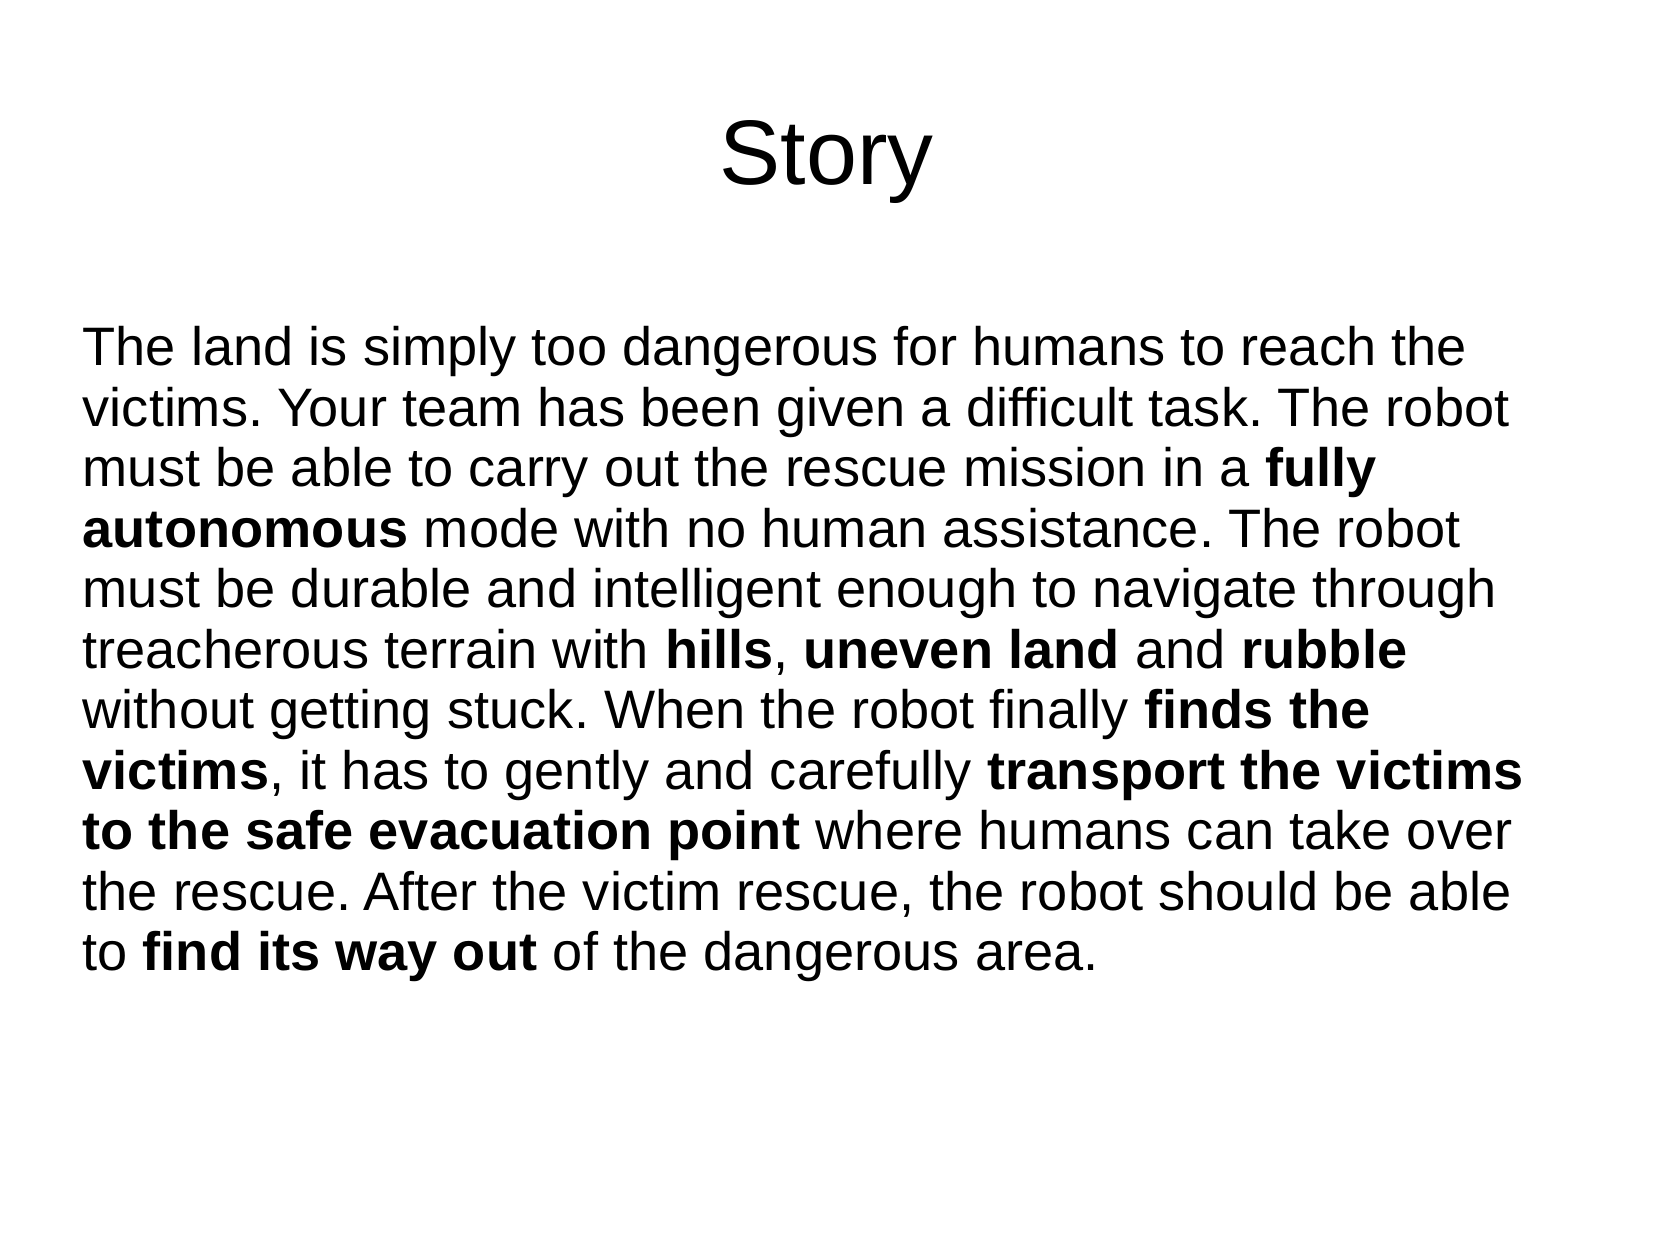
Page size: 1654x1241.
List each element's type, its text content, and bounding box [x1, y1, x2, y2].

subtitle The land is simply too dangerous for humans to reach the victims. Your team has been given a difficult task. The robot must be able to carry out the rescue mission in a fully autonomous mode with no human assistance. The robot must be durable and intelligent enough to navigate through treacherous terrain with hills, uneven land and rubble without getting stuck. When the robot finally finds the victims, it has to gently and carefully transport the victims to the safe evacuation point where humans can take over the rescue. After the victim rescue, the robot should be able to find its way out of the dangerous area. [82, 289, 1571, 1010]
title Story [82, 49, 1571, 257]
